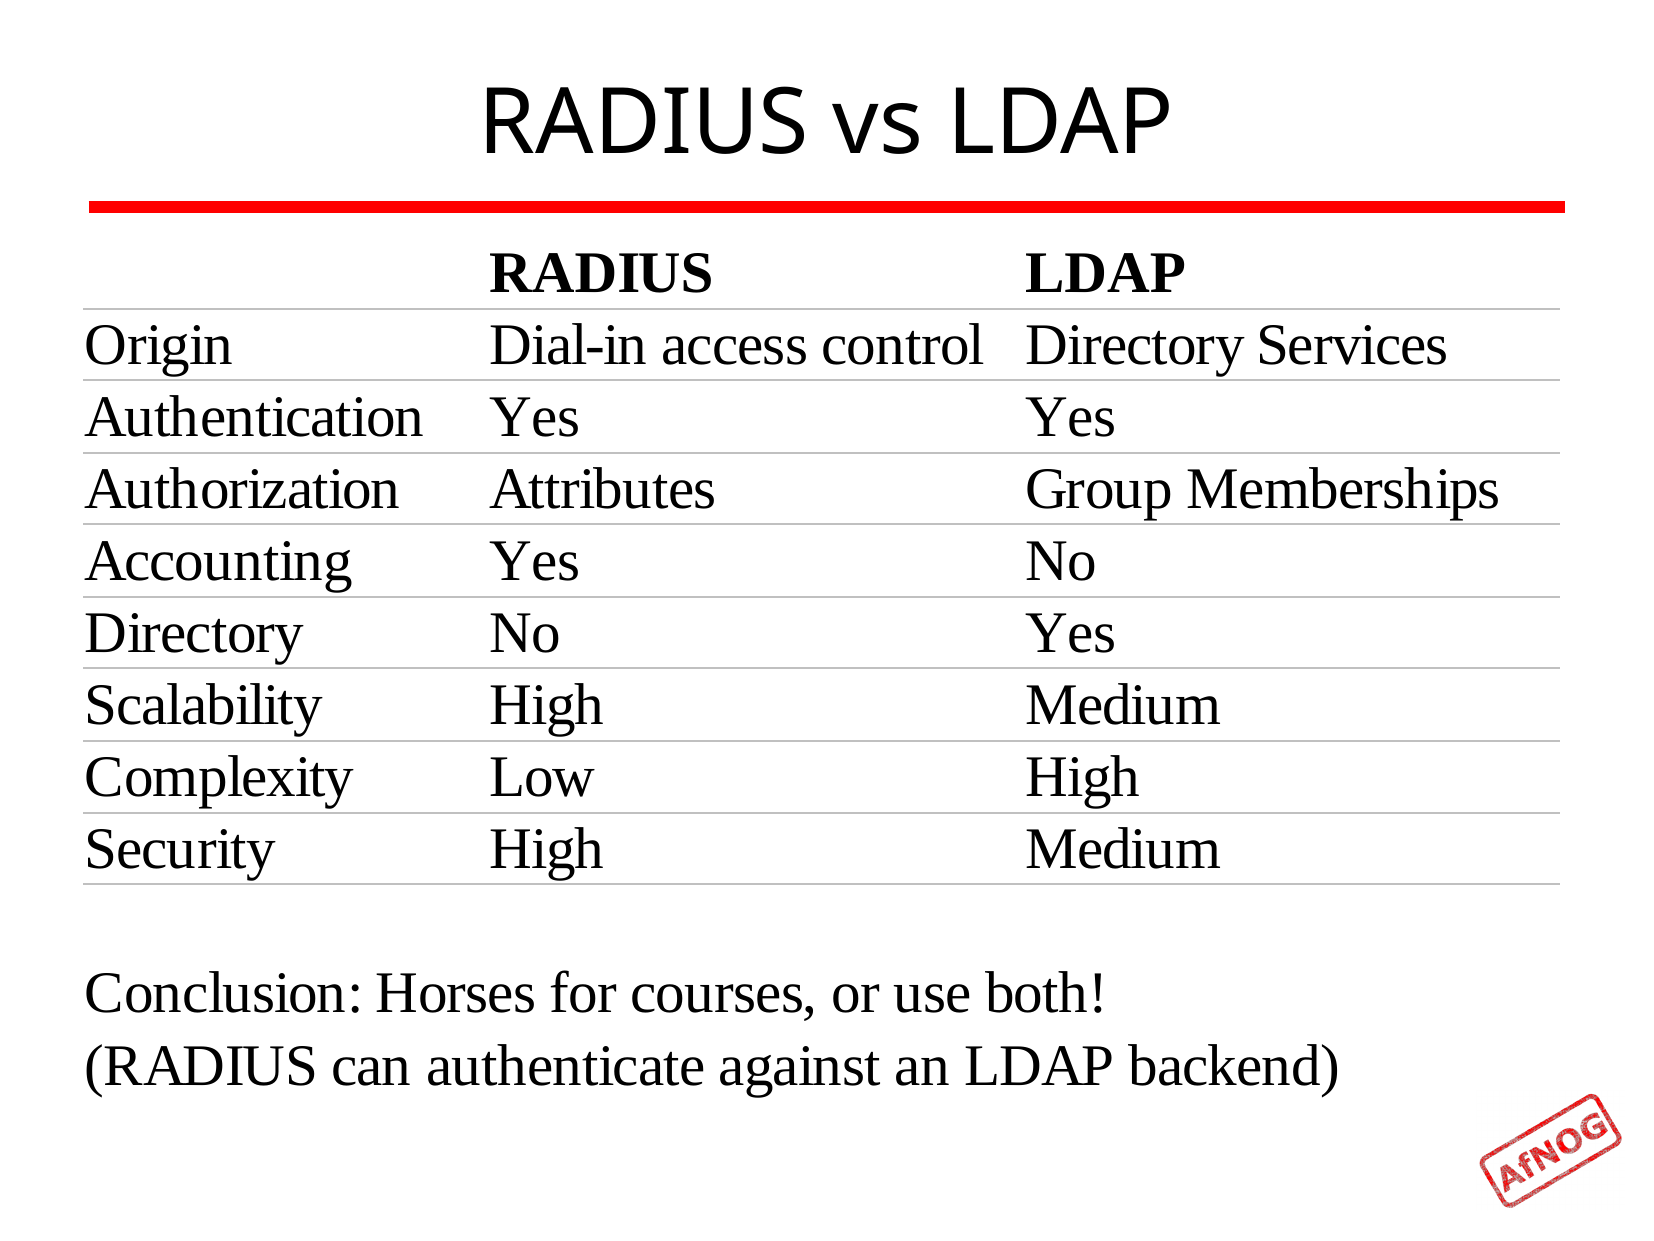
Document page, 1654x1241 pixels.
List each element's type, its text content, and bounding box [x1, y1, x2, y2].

title RADIUS vs LDAP [88, 29, 1565, 207]
picture [1476, 1090, 1625, 1211]
chart [82, 236, 1561, 1103]
